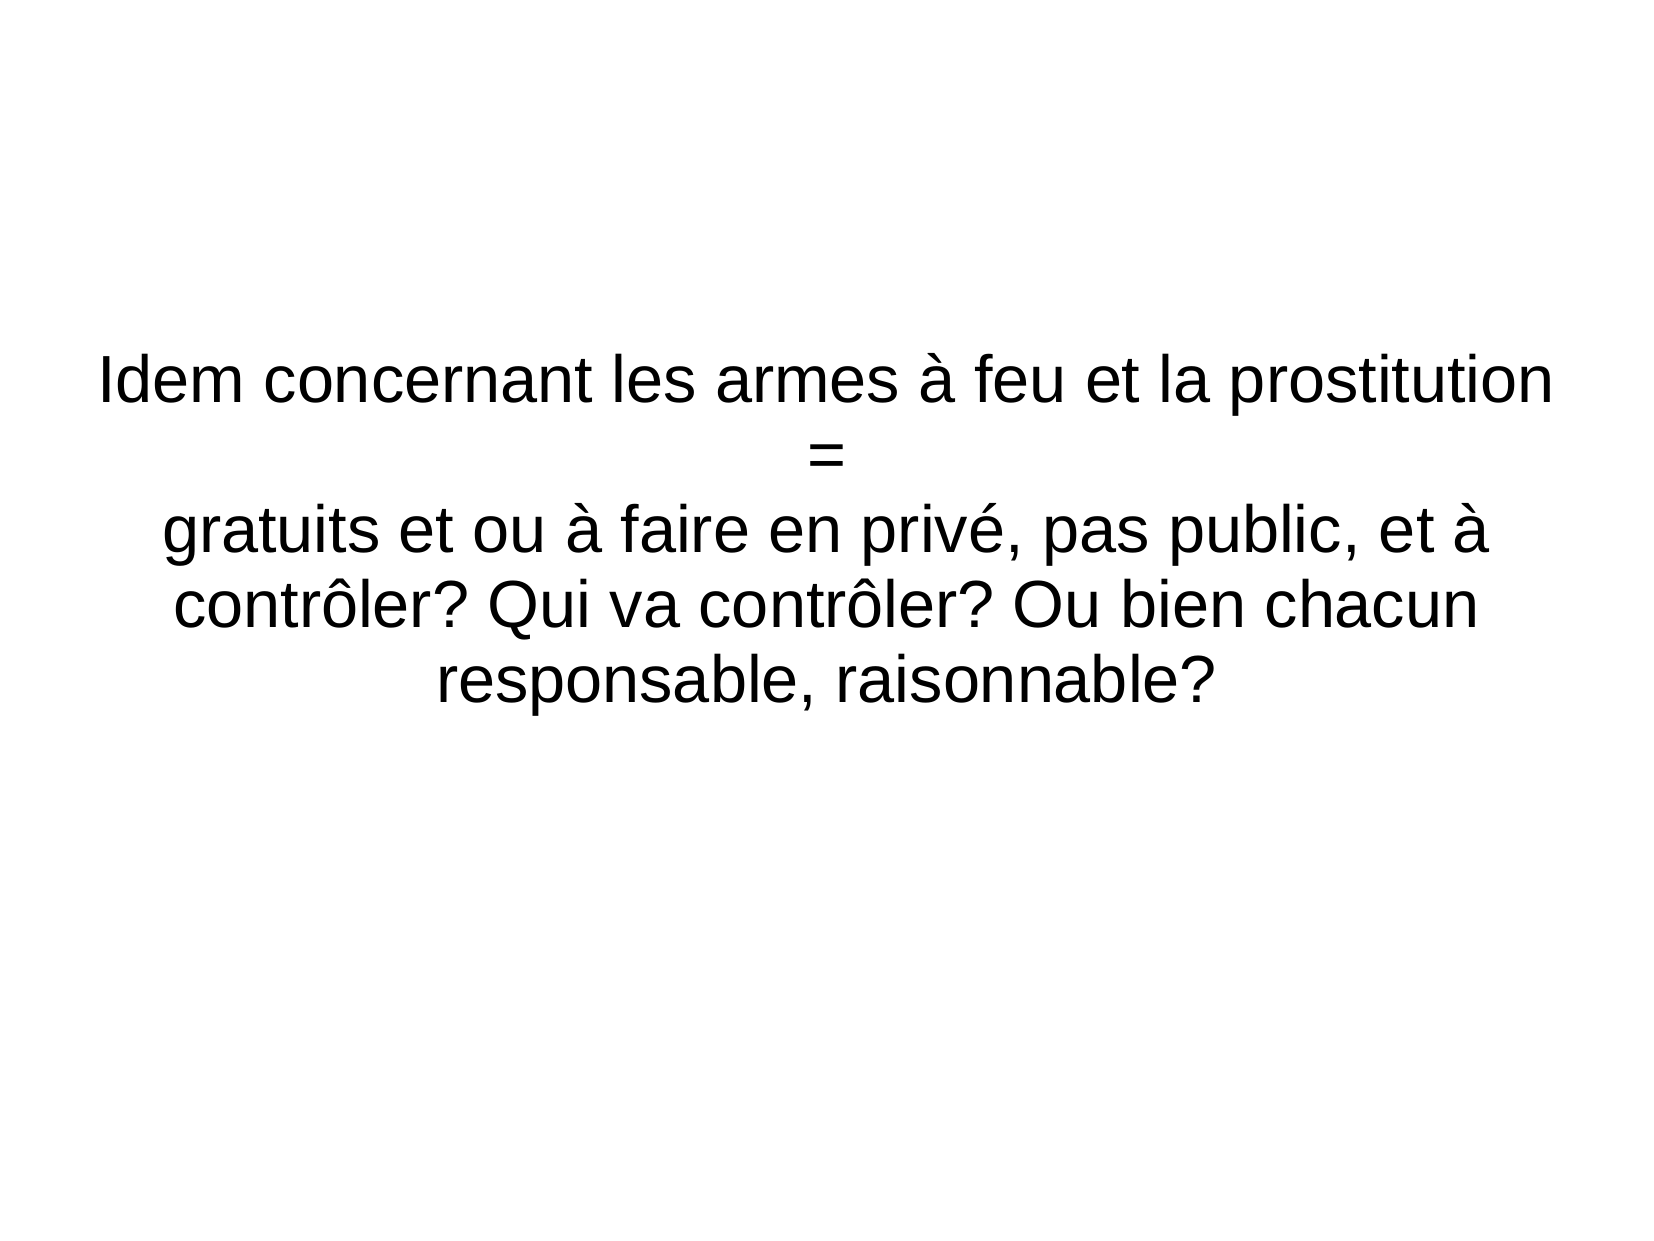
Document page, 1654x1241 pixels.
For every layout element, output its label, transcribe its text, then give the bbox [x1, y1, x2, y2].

subtitle Idem concernant les armes à feu et la prostitution = gratuits et ou à faire en privé, pas public, et à contrôler? Qui va contrôler? Ou bien chacun responsable, raisonnable? [82, 49, 1571, 1010]
